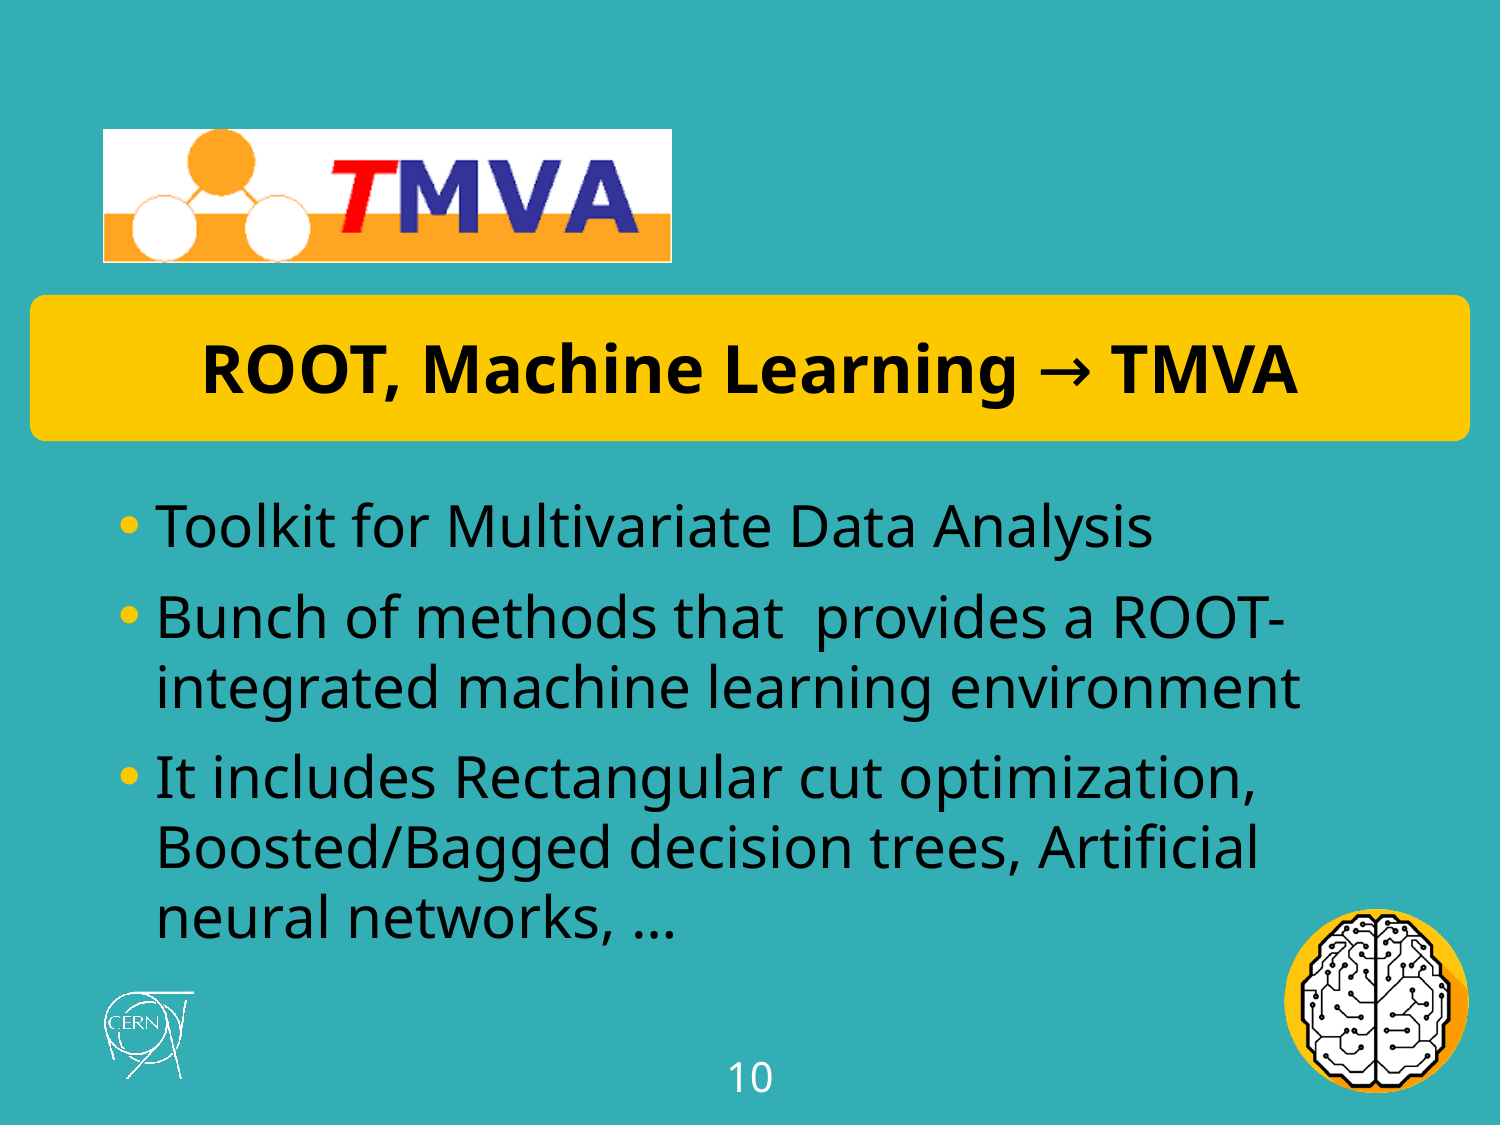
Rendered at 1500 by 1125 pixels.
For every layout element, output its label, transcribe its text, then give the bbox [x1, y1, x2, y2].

picture [103, 1014, 195, 1080]
text_box [29, 294, 1471, 442]
list ROOT, Machine Learning → TMVA Toolkit for Multivariate Data Analysis Bunch of methods that provides a ROOT-integrated machine learning environment It includes Rectangular cut optimization, Boosted/Bagged decision trees, Artificial neural networks, … [103, 319, 1397, 1014]
picture [1277, 902, 1474, 1099]
slide_number <number> [581, 1049, 919, 1110]
picture [103, 129, 672, 263]
